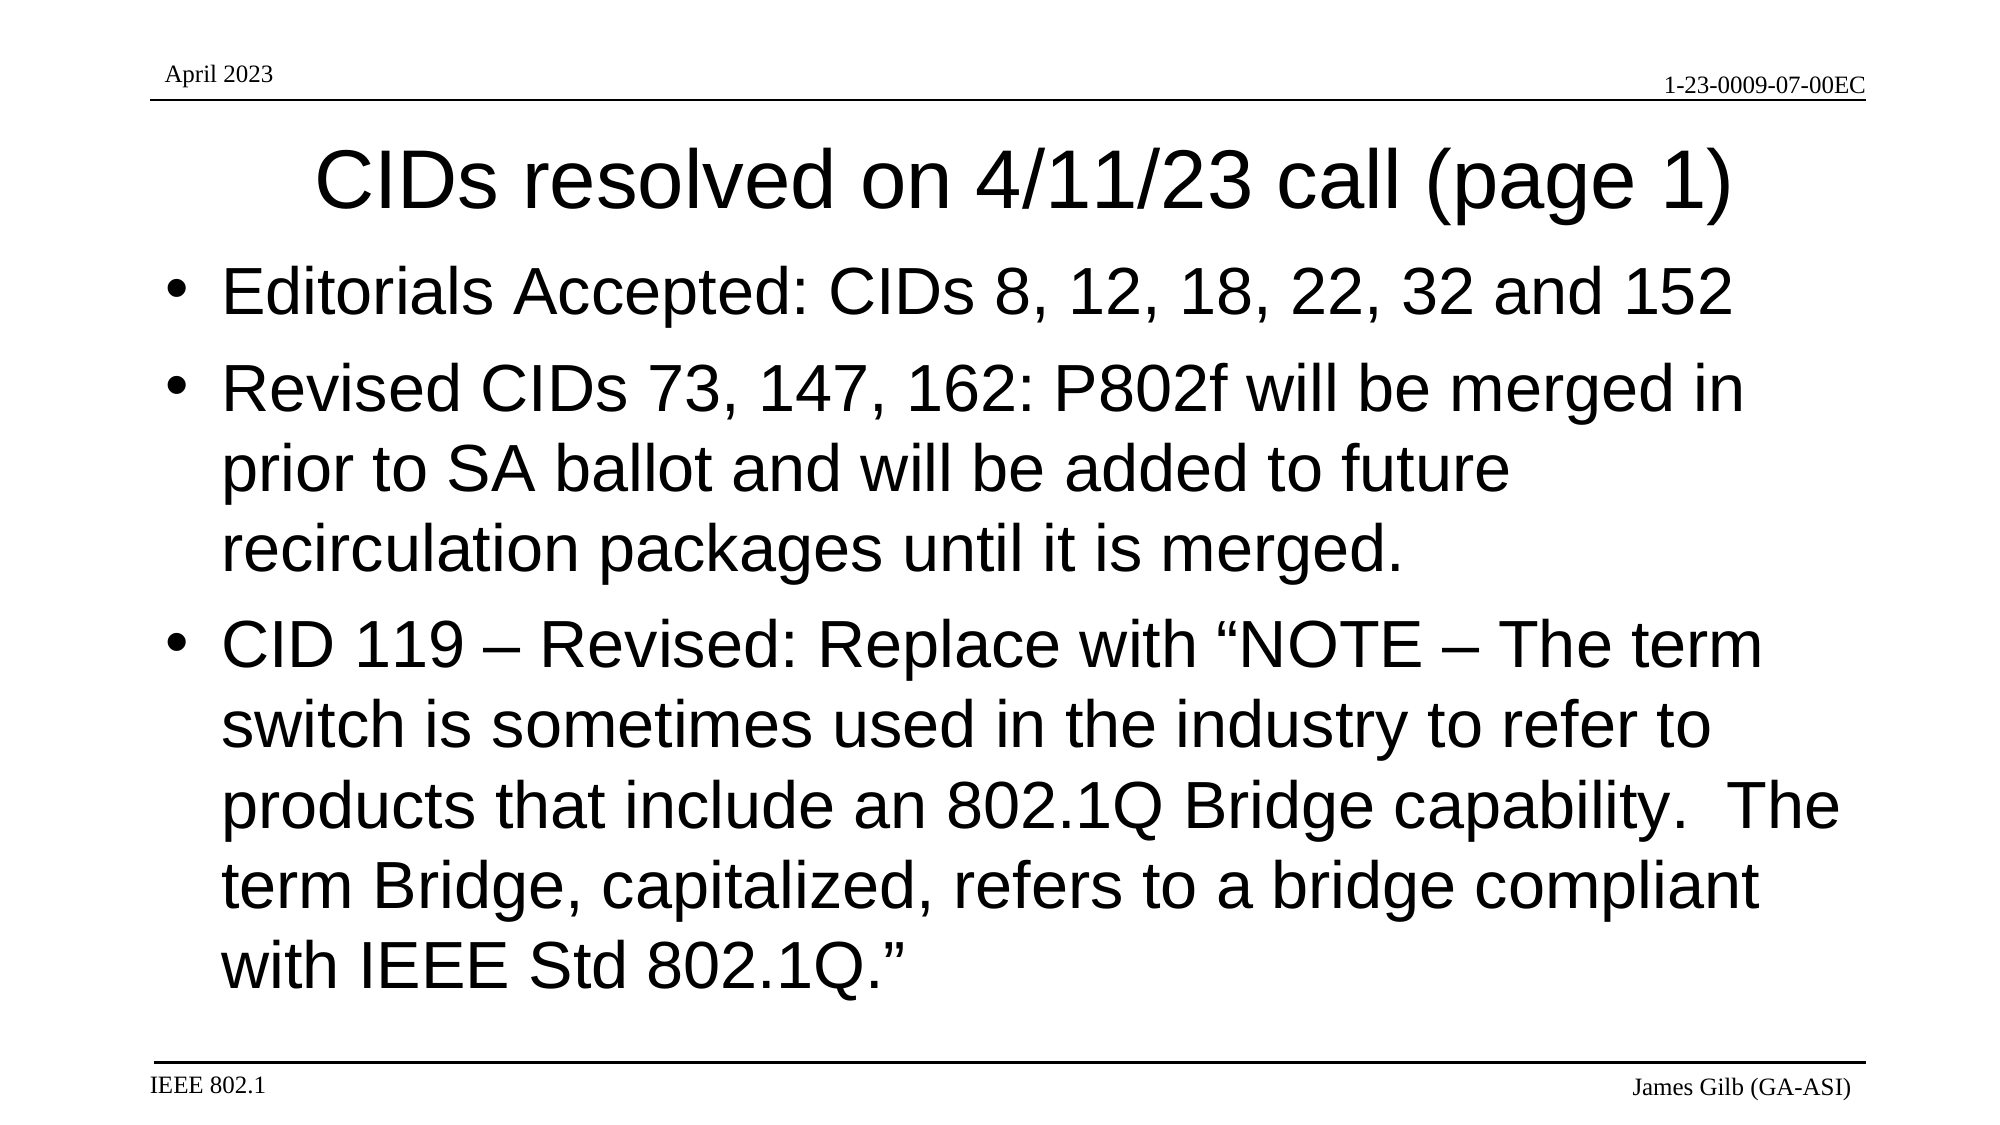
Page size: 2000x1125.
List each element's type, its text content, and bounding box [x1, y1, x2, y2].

list Editorials Accepted: CIDs 8, 12, 18, 22, 32 and 152 Revised CIDs 73, 147, 162: P802f will be merged in prior to SA ballot and will be added to future recirculation packages until it is merged. CID 119 – Revised: Replace with “NOTE – The term switch is sometimes used in the industry to refer to products that include an 802.1Q Bridge capability. The term Bridge, capitalized, refers to a bridge compliant with IEEE Std 802.1Q.” [149, 239, 1900, 1051]
title CIDs resolved on 4/11/23 call (page 1) [149, 112, 1900, 238]
